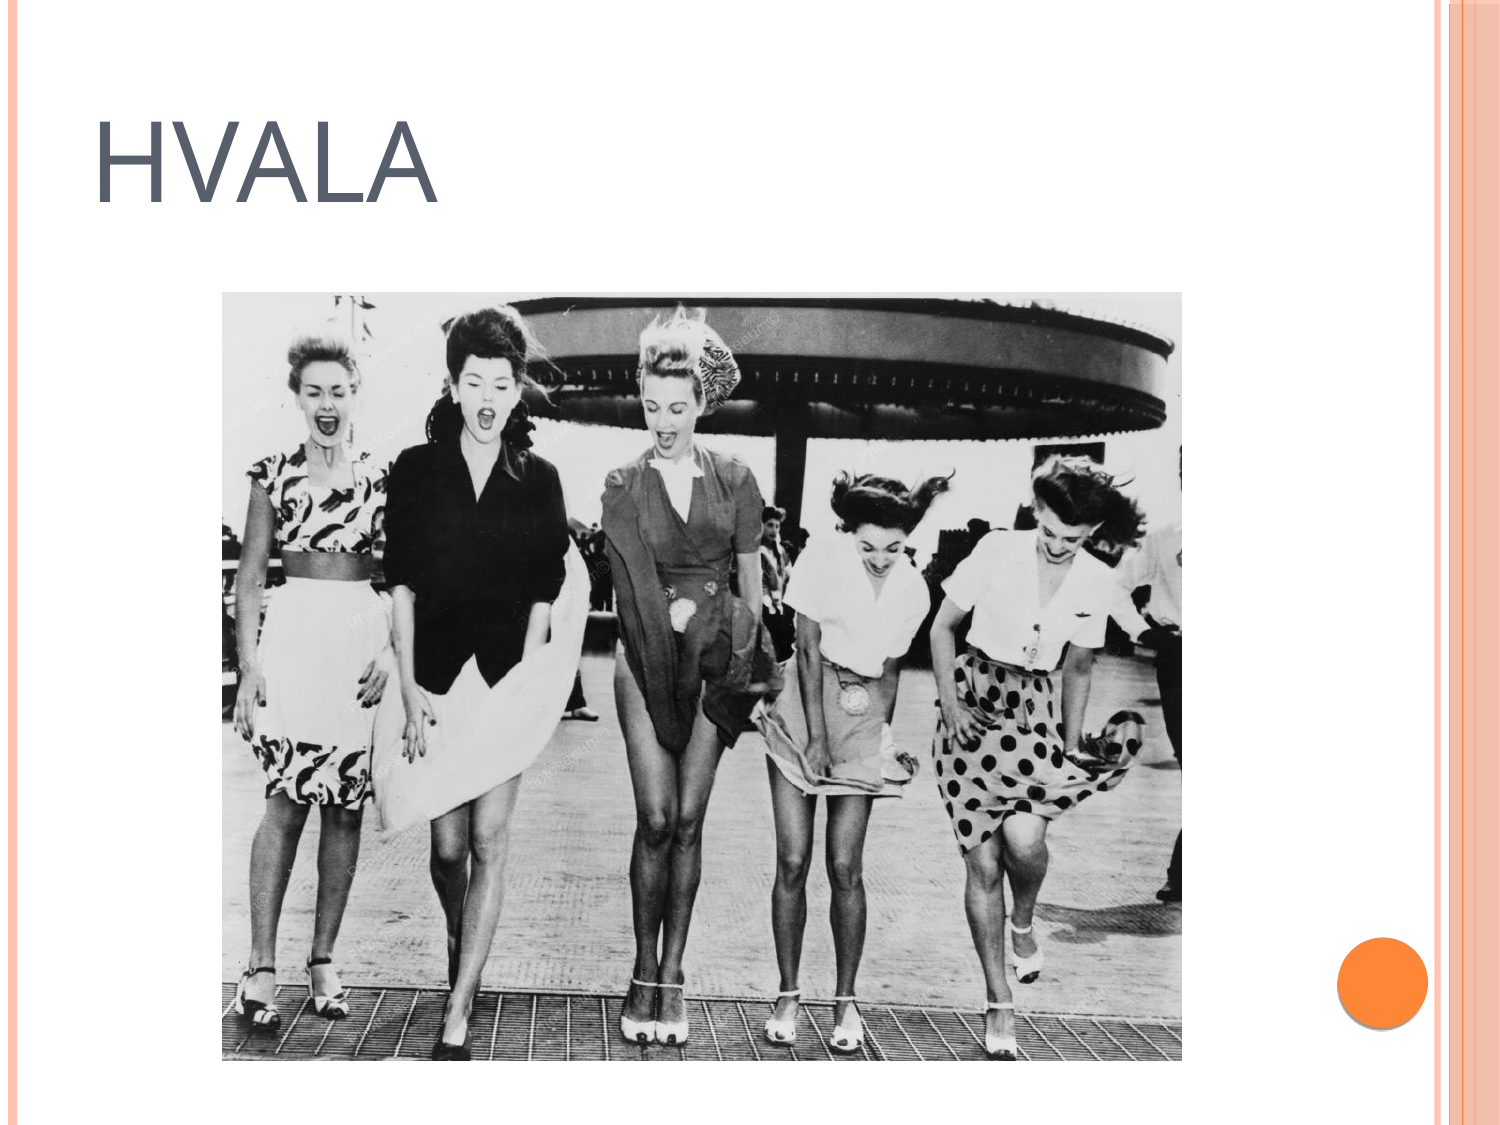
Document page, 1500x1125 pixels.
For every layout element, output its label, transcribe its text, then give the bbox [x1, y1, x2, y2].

title HVALA [75, 45, 1300, 233]
picture [222, 292, 1182, 1061]
